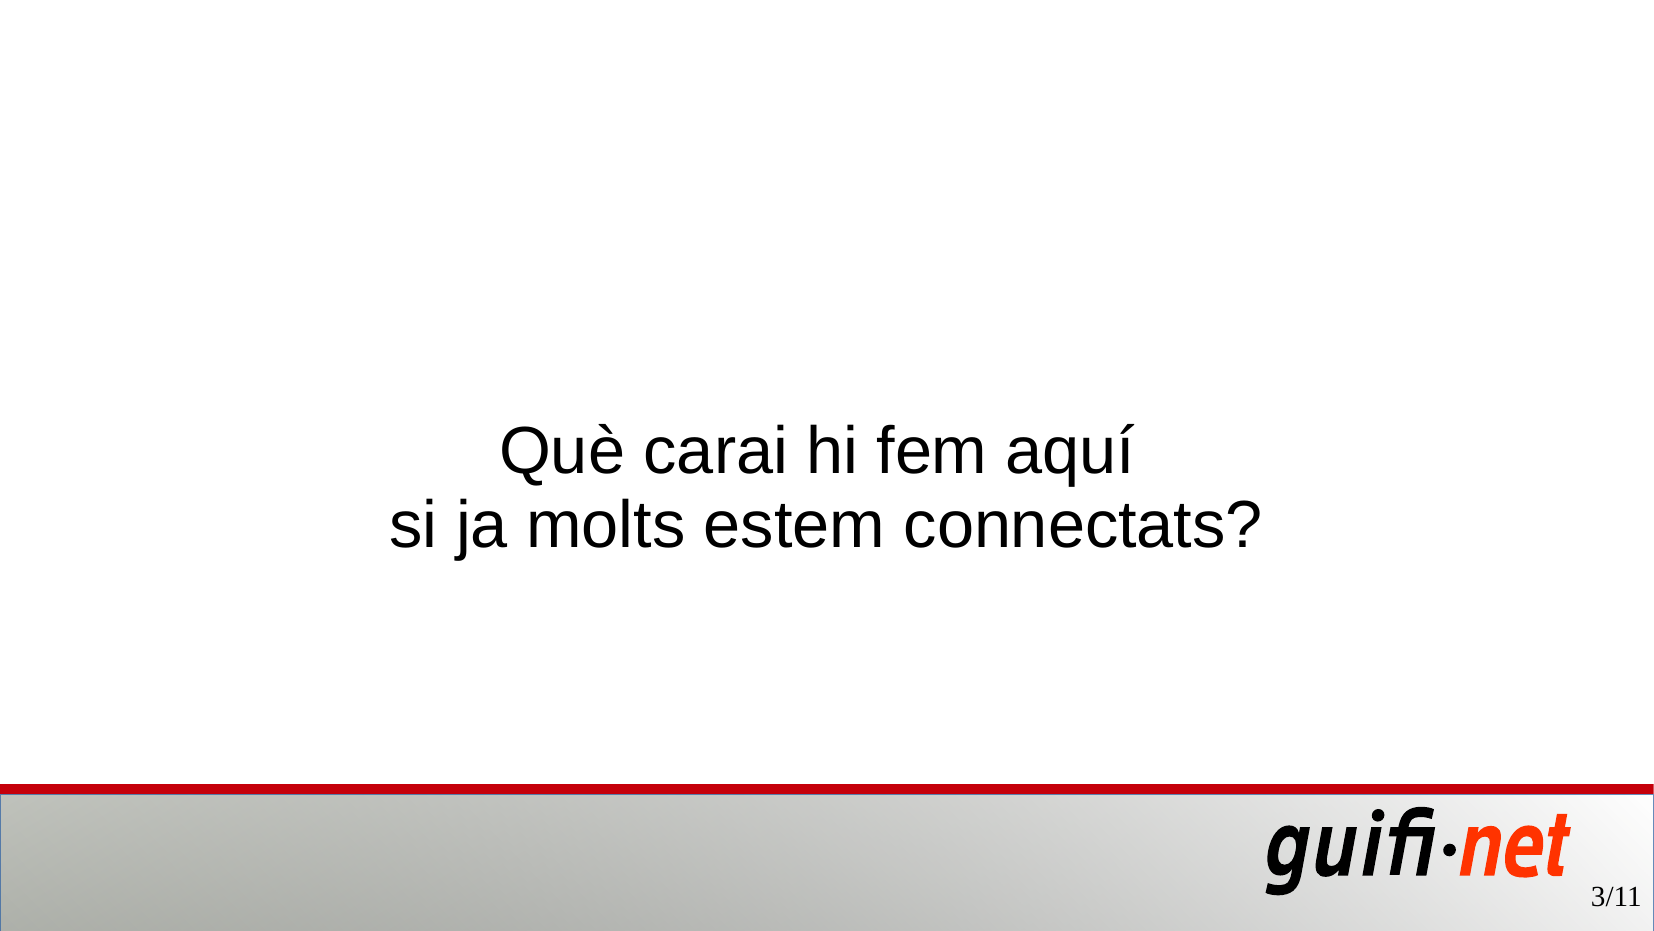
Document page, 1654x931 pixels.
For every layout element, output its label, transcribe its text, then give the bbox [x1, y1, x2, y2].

subtitle Què carai hi fem aquí si ja molts estem connectats? [82, 217, 1571, 758]
